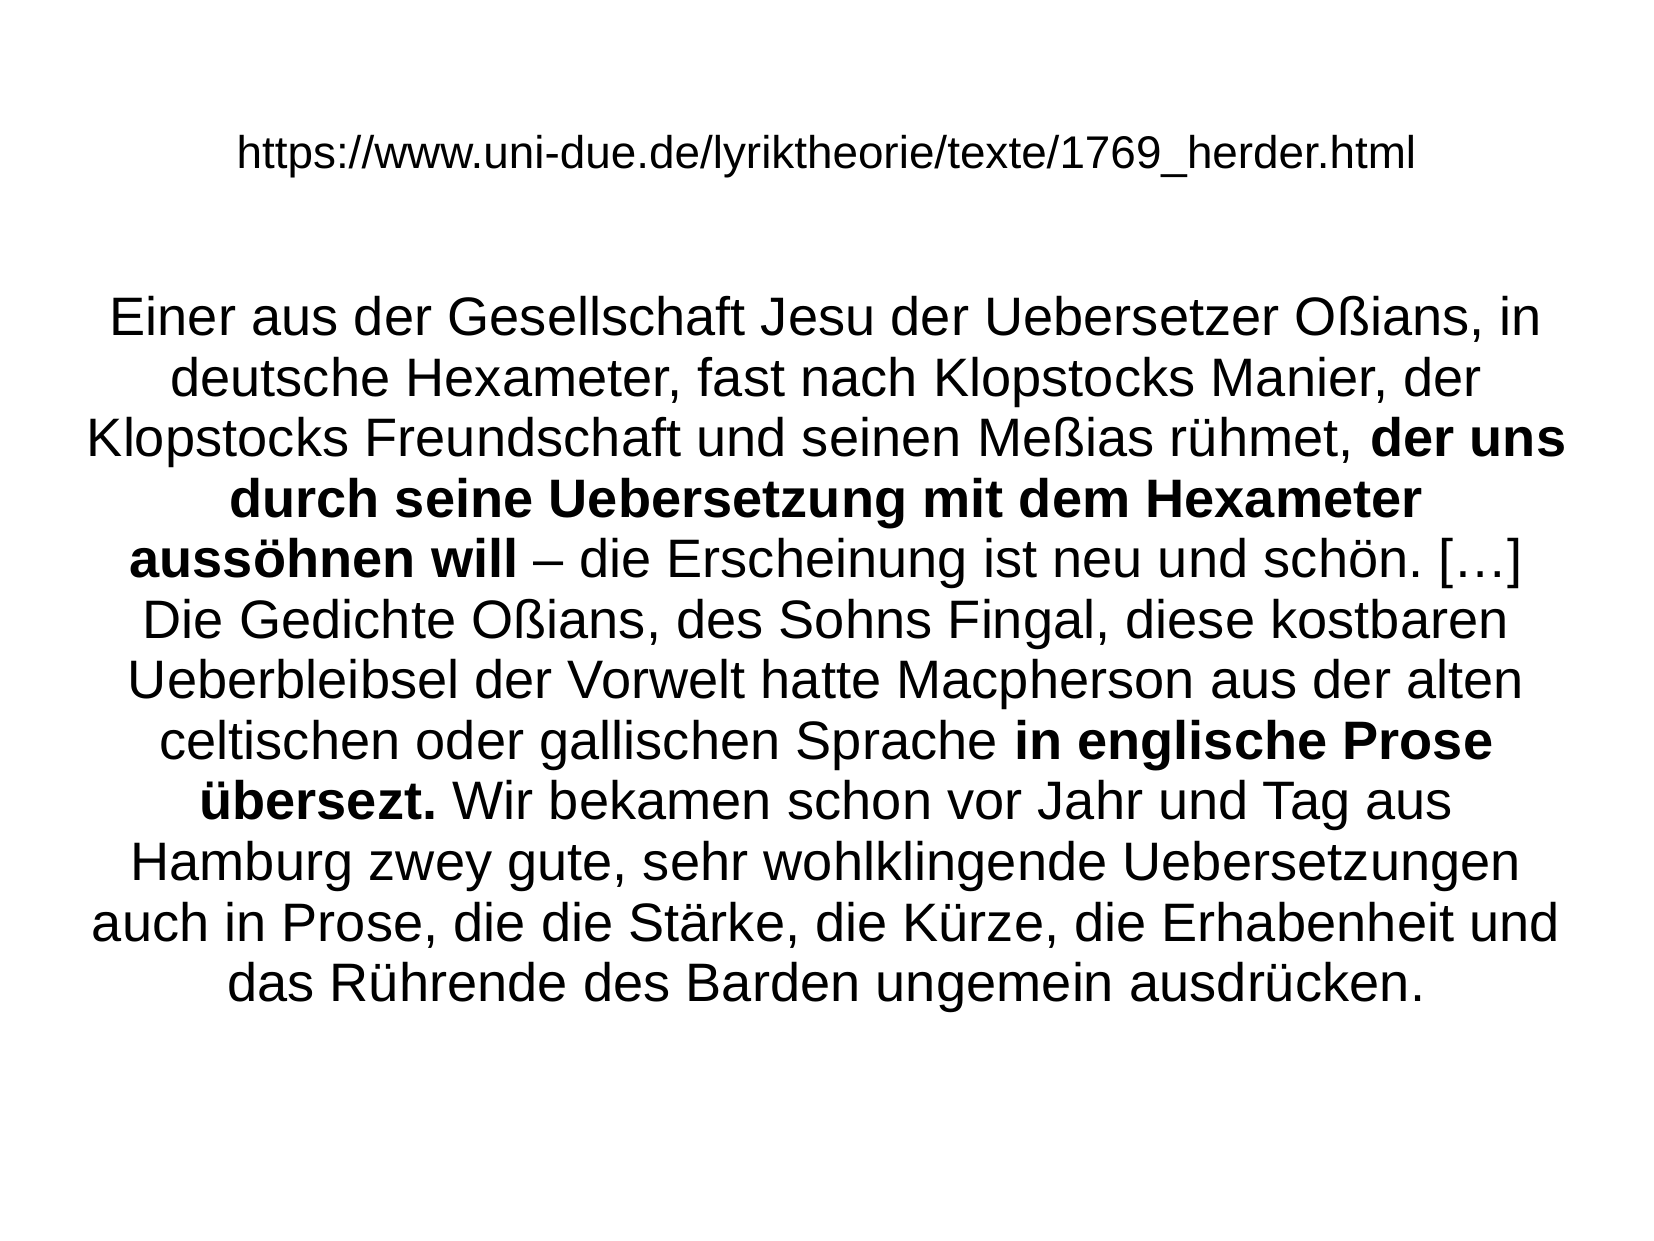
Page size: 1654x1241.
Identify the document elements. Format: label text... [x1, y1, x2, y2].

subtitle Einer aus der Gesellschaft Jesu der Uebersetzer Oßians, in deutsche Hexameter, fast nach Klopstocks Manier, der Klopstocks Freundschaft und seinen Meßias rühmet, der uns durch seine Uebersetzung mit dem Hexameter aussöhnen will – die Erscheinung ist neu und schön. […] Die Gedichte Oßians, des Sohns Fingal, diese kostbaren Ueberbleibsel der Vorwelt hatte Macpherson aus der alten celtischen oder gallischen Sprache in englische Prose übersezt. Wir bekamen schon vor Jahr und Tag aus Hamburg zwey gute, sehr wohlklingende Uebersetzungen auch in Prose, die die Stärke, die Kürze, die Erhabenheit und das Rührende des Barden ungemein ausdrücken. [82, 286, 1571, 1014]
title https://www.uni-due.de/lyriktheorie/texte/1769_herder.html [82, 49, 1571, 257]
